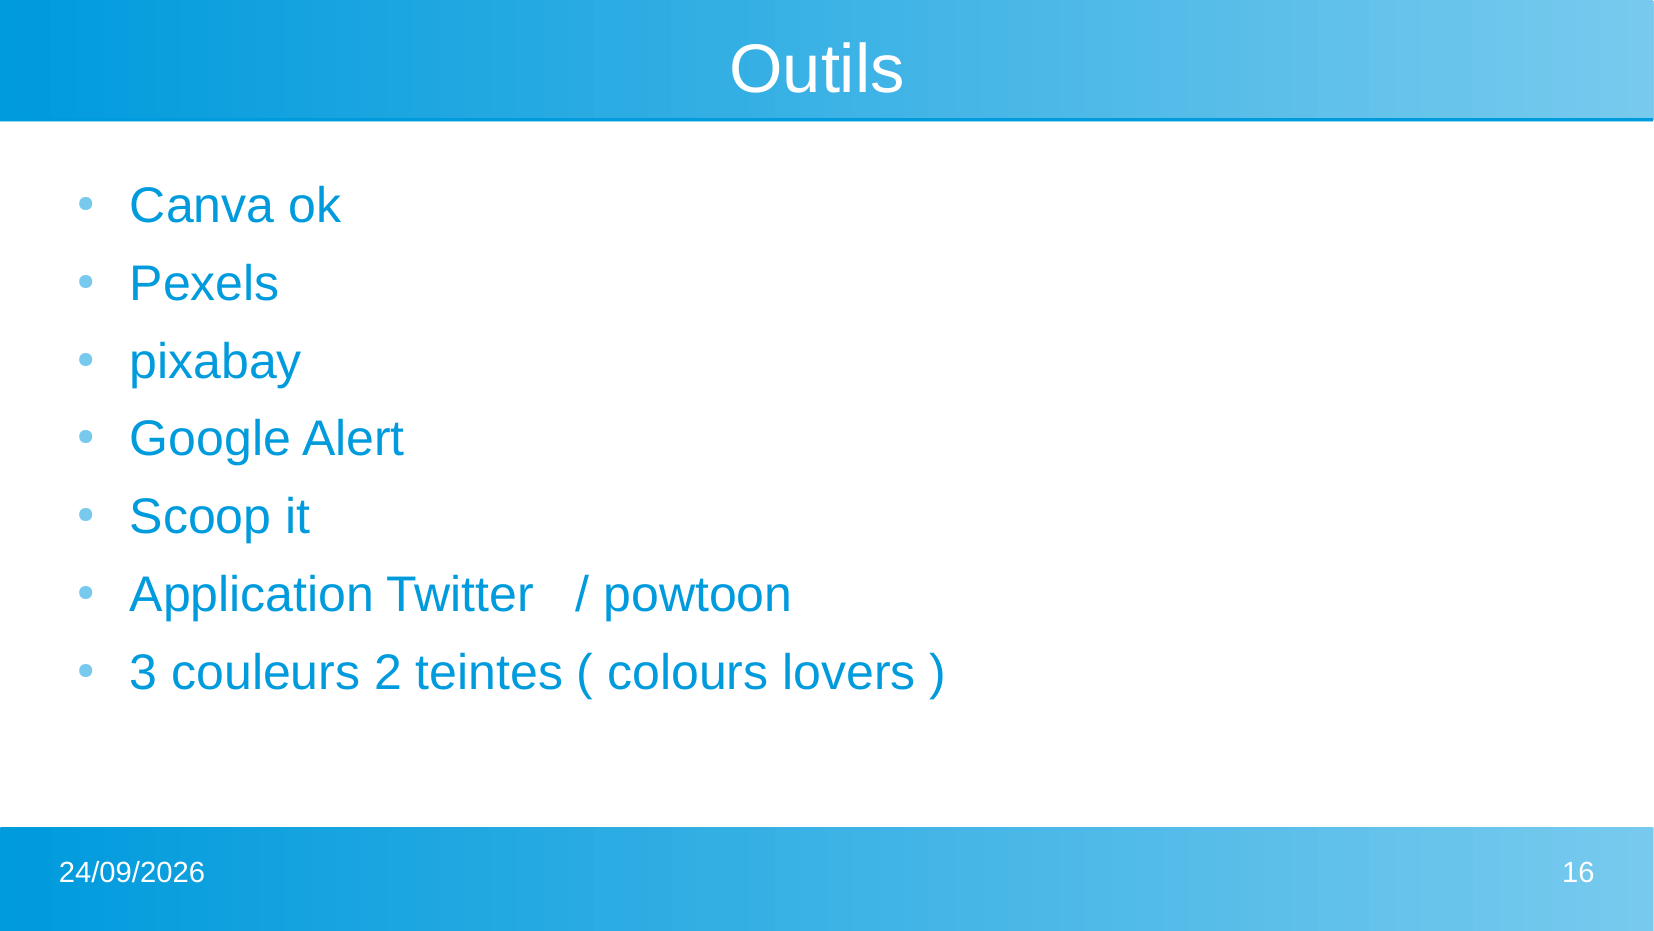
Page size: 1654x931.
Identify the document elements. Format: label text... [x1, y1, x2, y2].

title Outils [59, 29, 1595, 108]
list Canva ok Pexels pixabay Google Alert Scoop it Application Twitter / powtoon 3 couleurs 2 teintes ( colours lovers ) [59, 177, 1595, 768]
